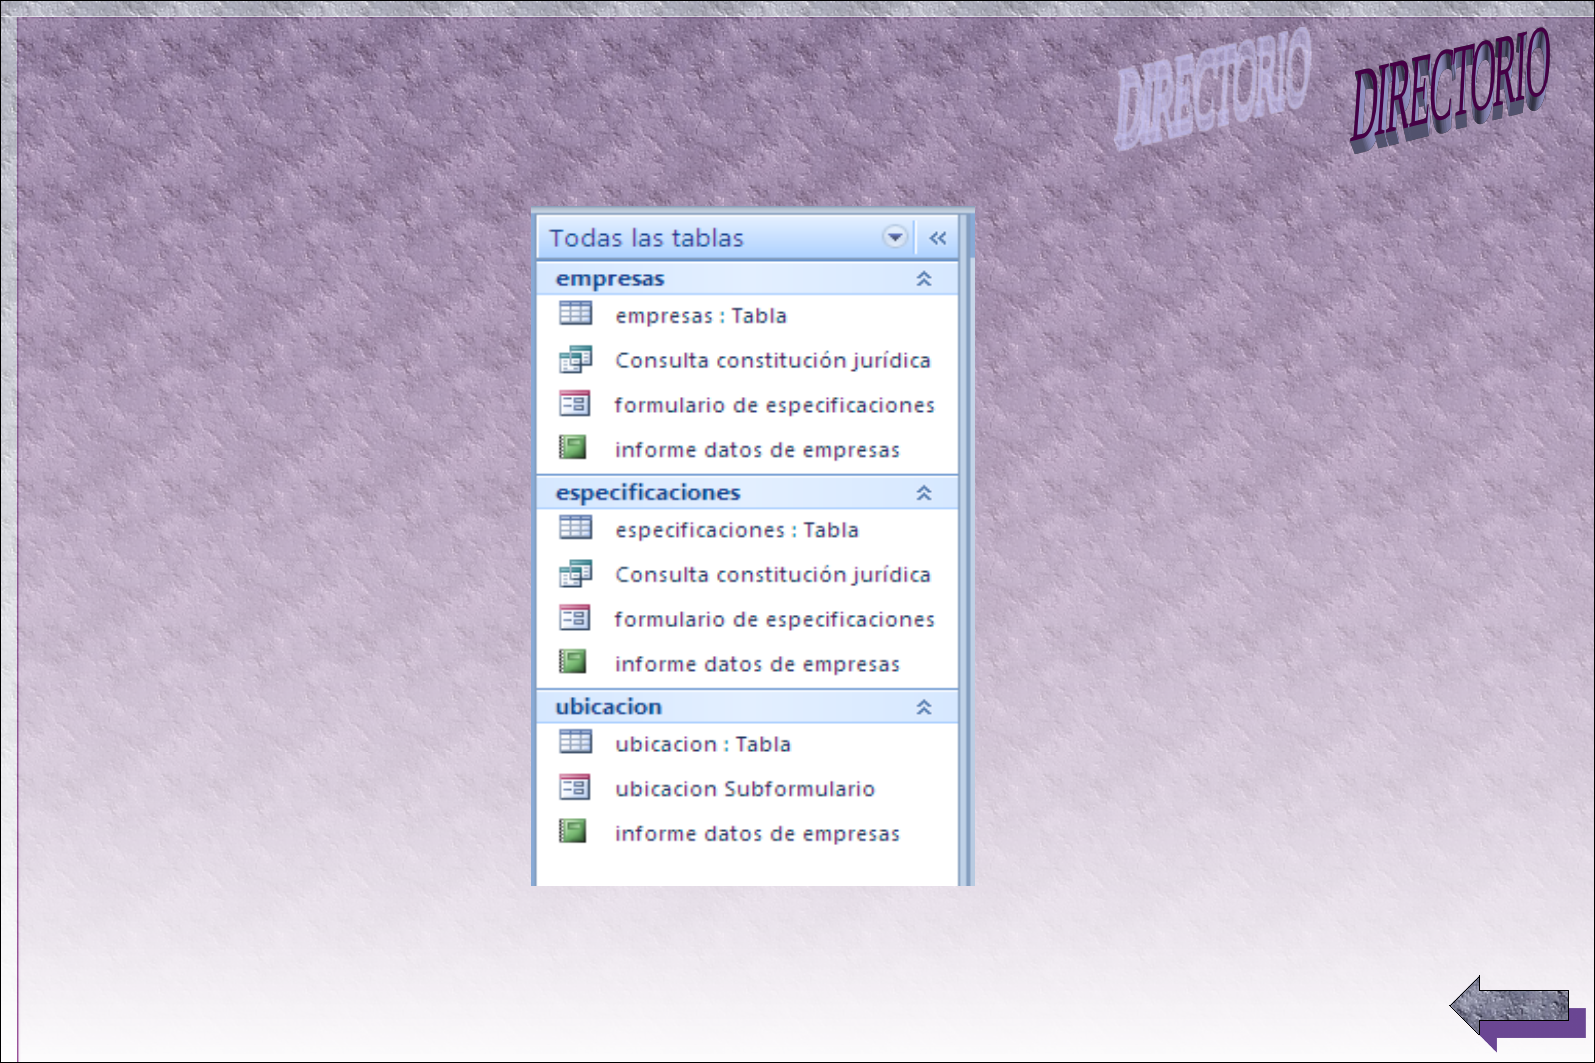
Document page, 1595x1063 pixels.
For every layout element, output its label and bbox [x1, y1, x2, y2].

text_box [1449, 975, 1569, 1035]
picture [531, 206, 975, 886]
